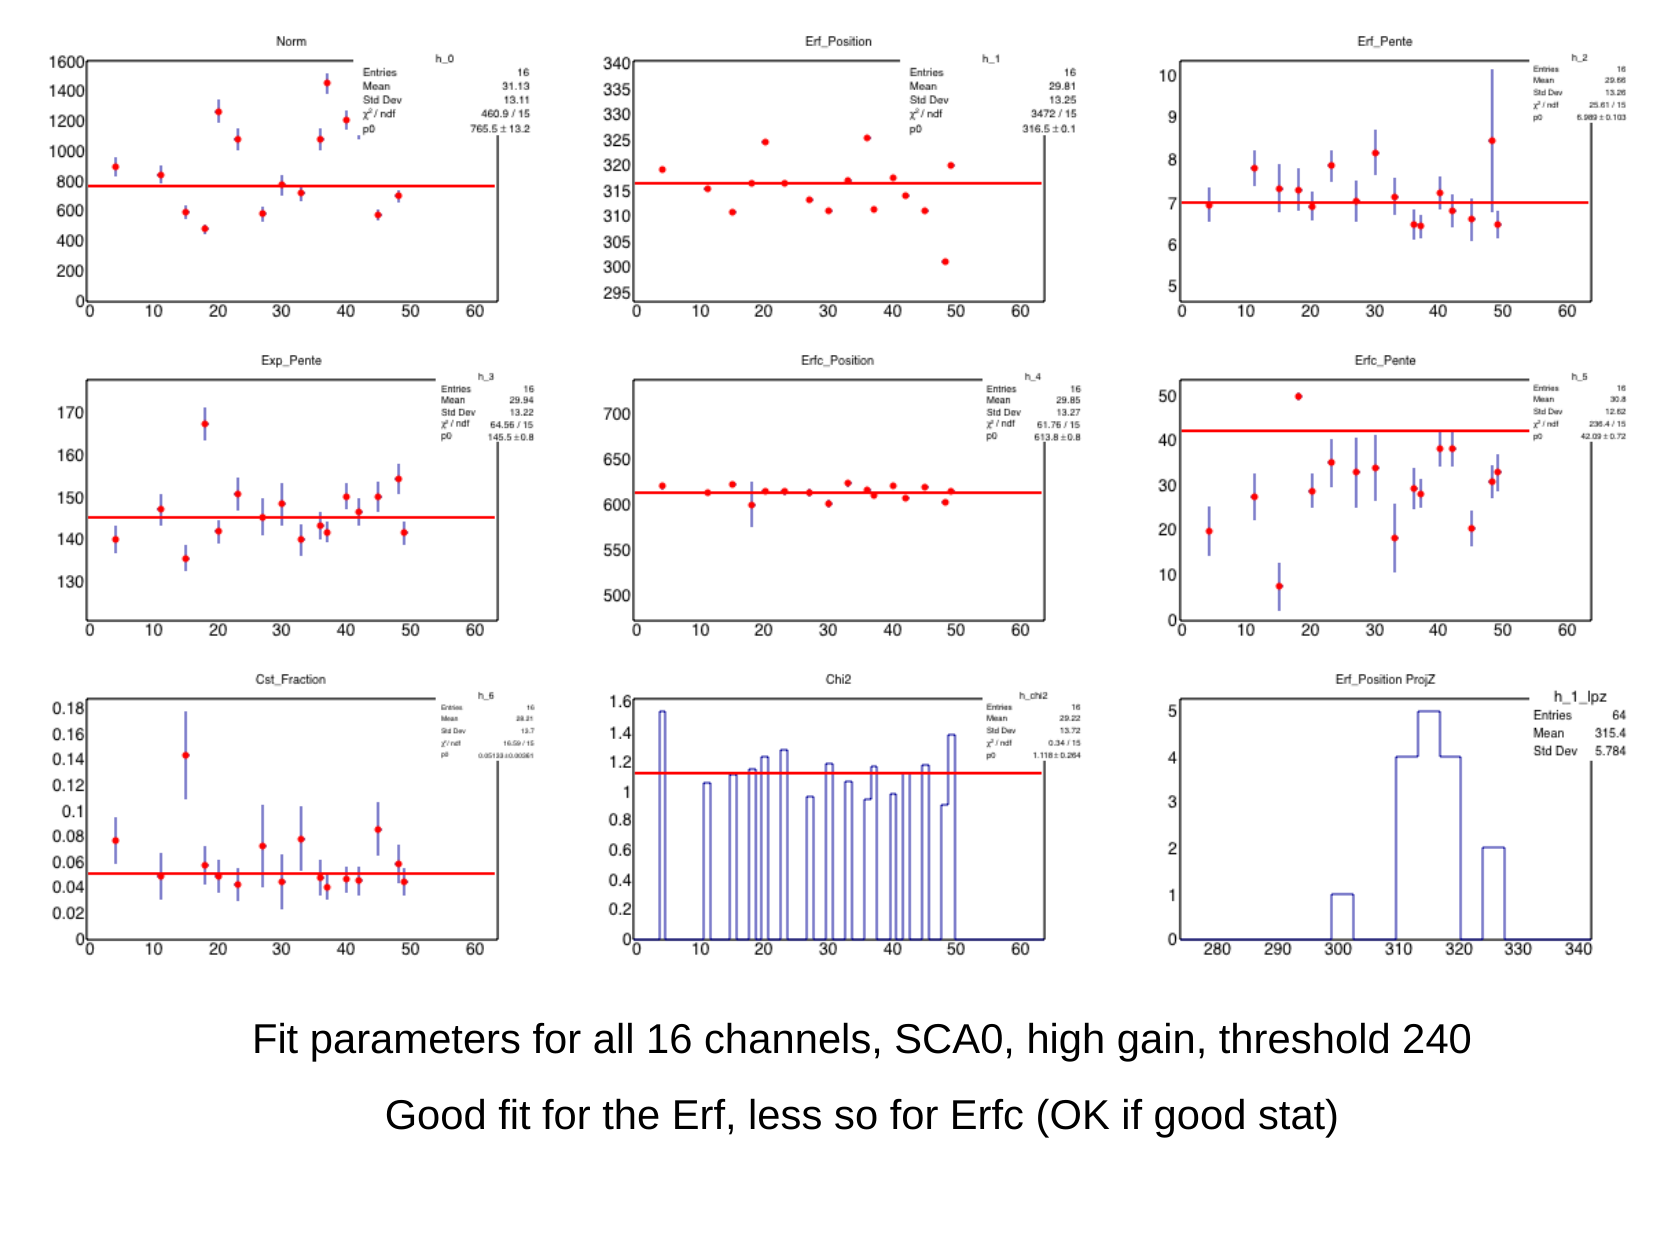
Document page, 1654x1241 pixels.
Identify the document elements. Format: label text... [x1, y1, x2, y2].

picture [21, 24, 1654, 981]
list Fit parameters for all 16 channels, SCA0, high gain, threshold 240 Good fit for the Erf, less so for Erfc (OK if good stat) [129, 1015, 1524, 1158]
